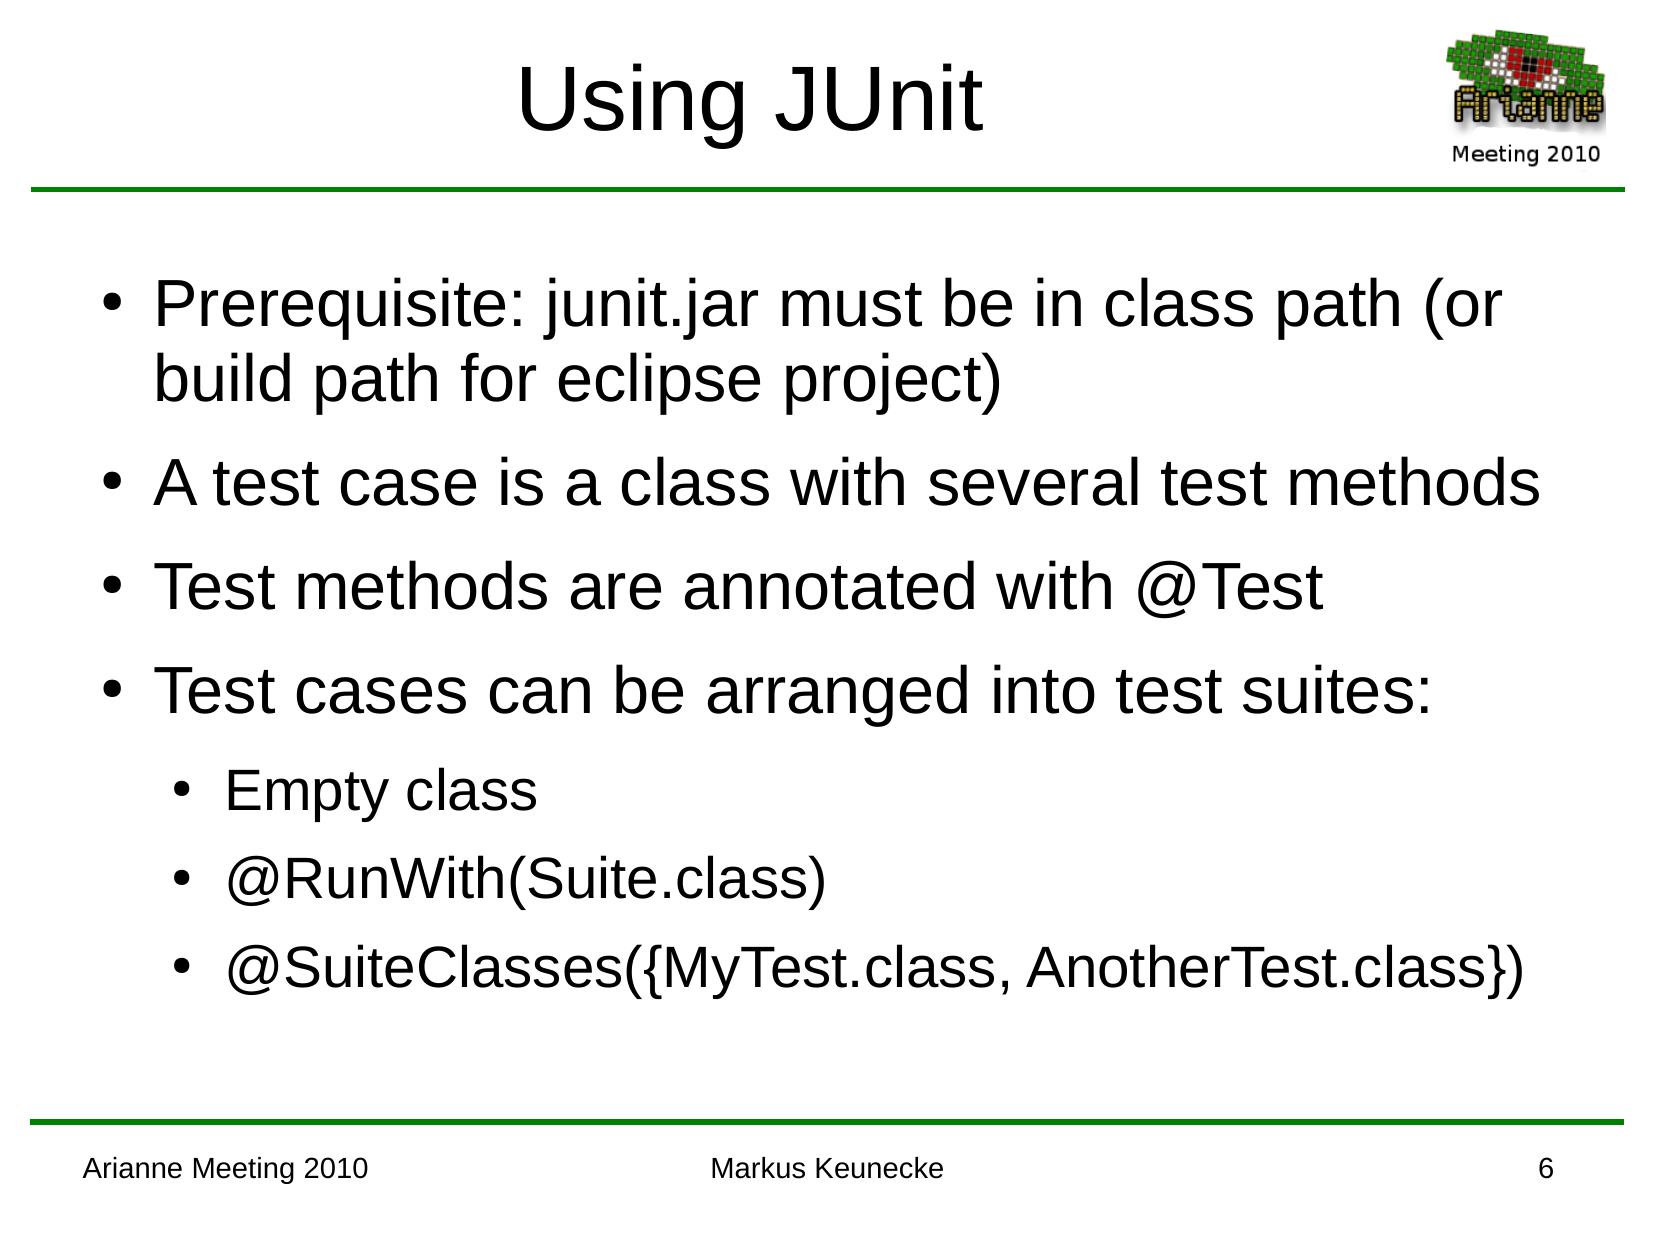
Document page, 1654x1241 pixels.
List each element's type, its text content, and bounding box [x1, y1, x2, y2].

list Prerequisite: junit.jar must be in class path (or build path for eclipse project) A test case is a class with several test methods Test methods are annotated with @Test Test cases can be arranged into test suites: Empty class @RunWith(Suite.class) @SuiteClasses({MyTest.class, AnotherTest.class}) [82, 265, 1571, 1109]
picture [1446, 29, 1606, 178]
title Using JUnit [82, 47, 1418, 150]
